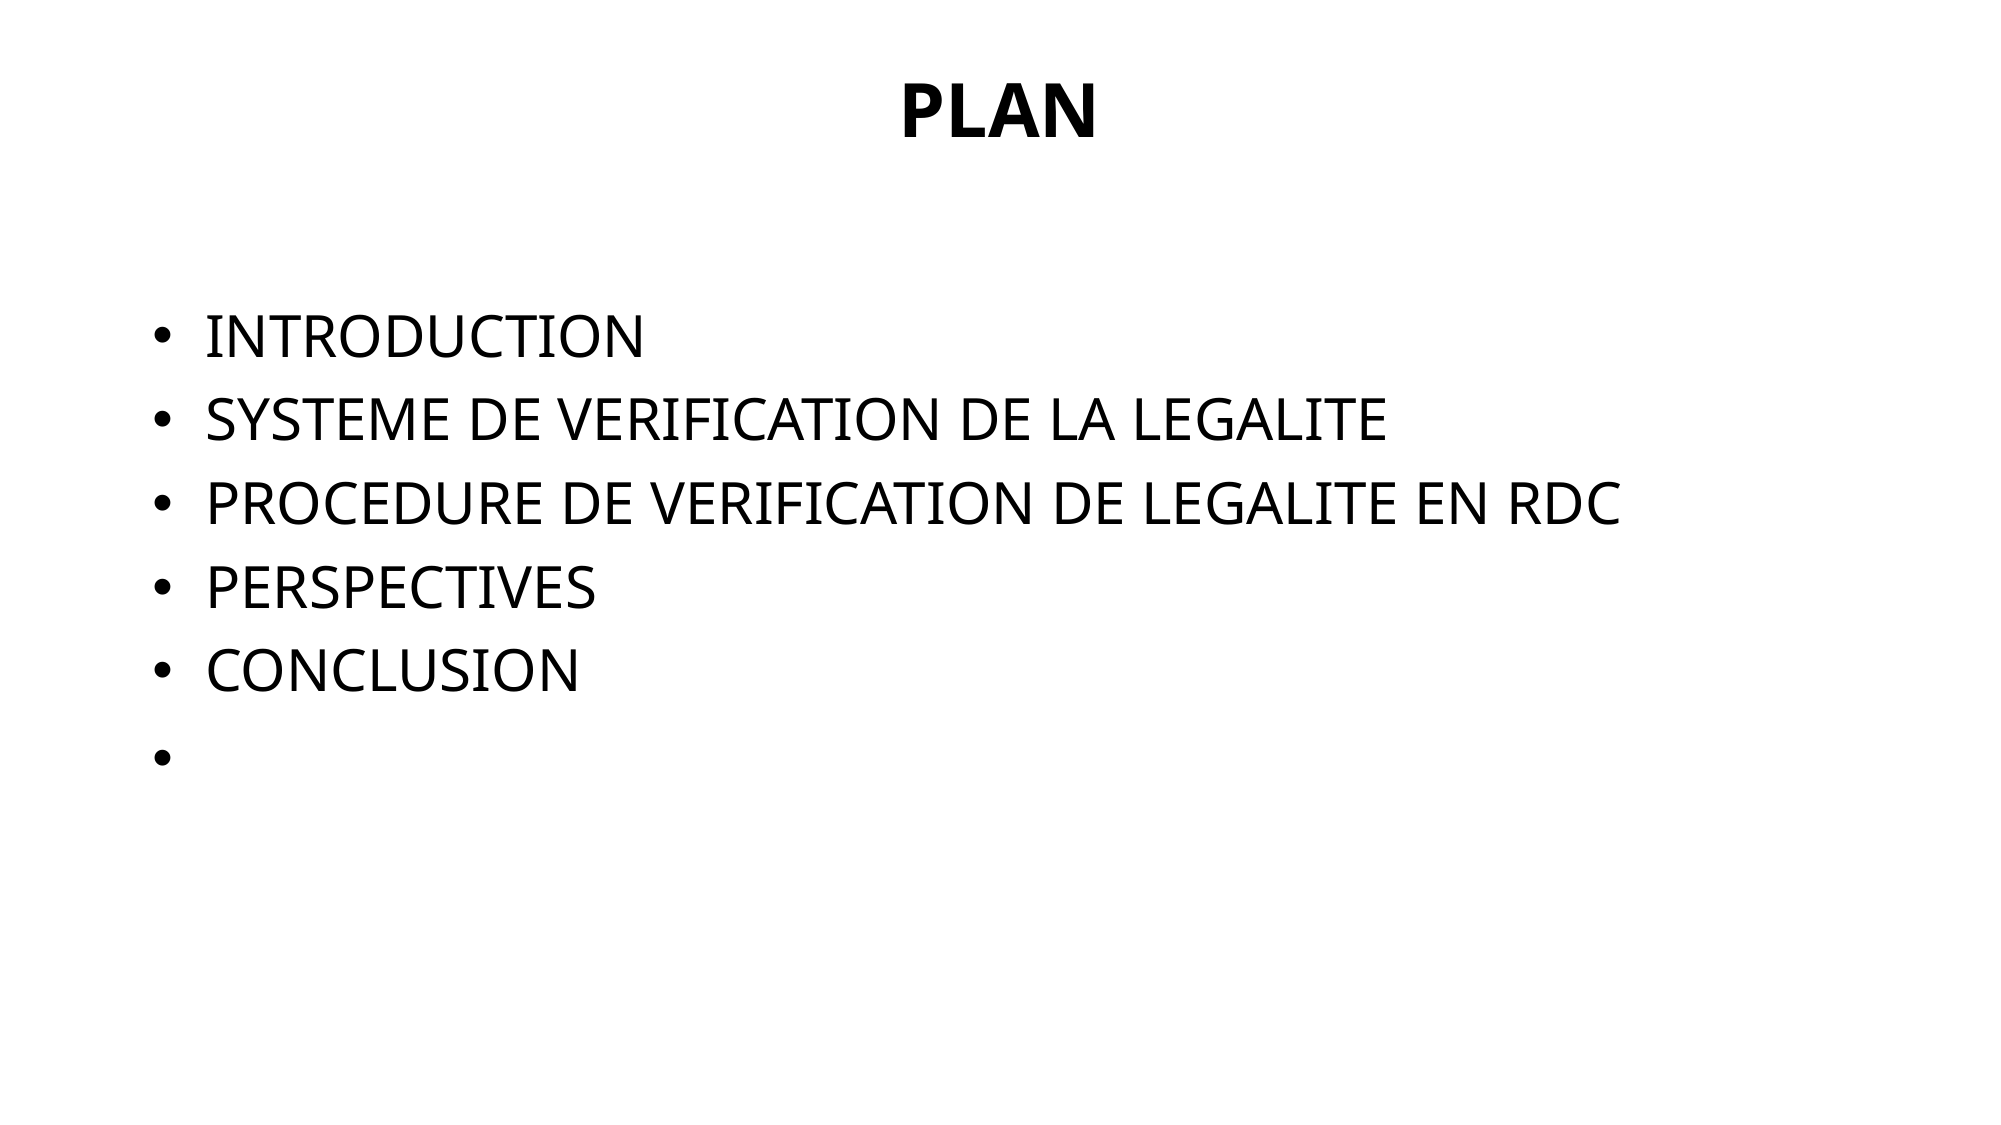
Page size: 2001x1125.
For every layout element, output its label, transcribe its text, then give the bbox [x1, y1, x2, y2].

list INTRODUCTION SYSTEME DE VERIFICATION DE LA LEGALITE PROCEDURE DE VERIFICATION DE LEGALITE EN RDC PERSPECTIVES CONCLUSION [137, 299, 1863, 1014]
title PLAN [137, 59, 1863, 278]
